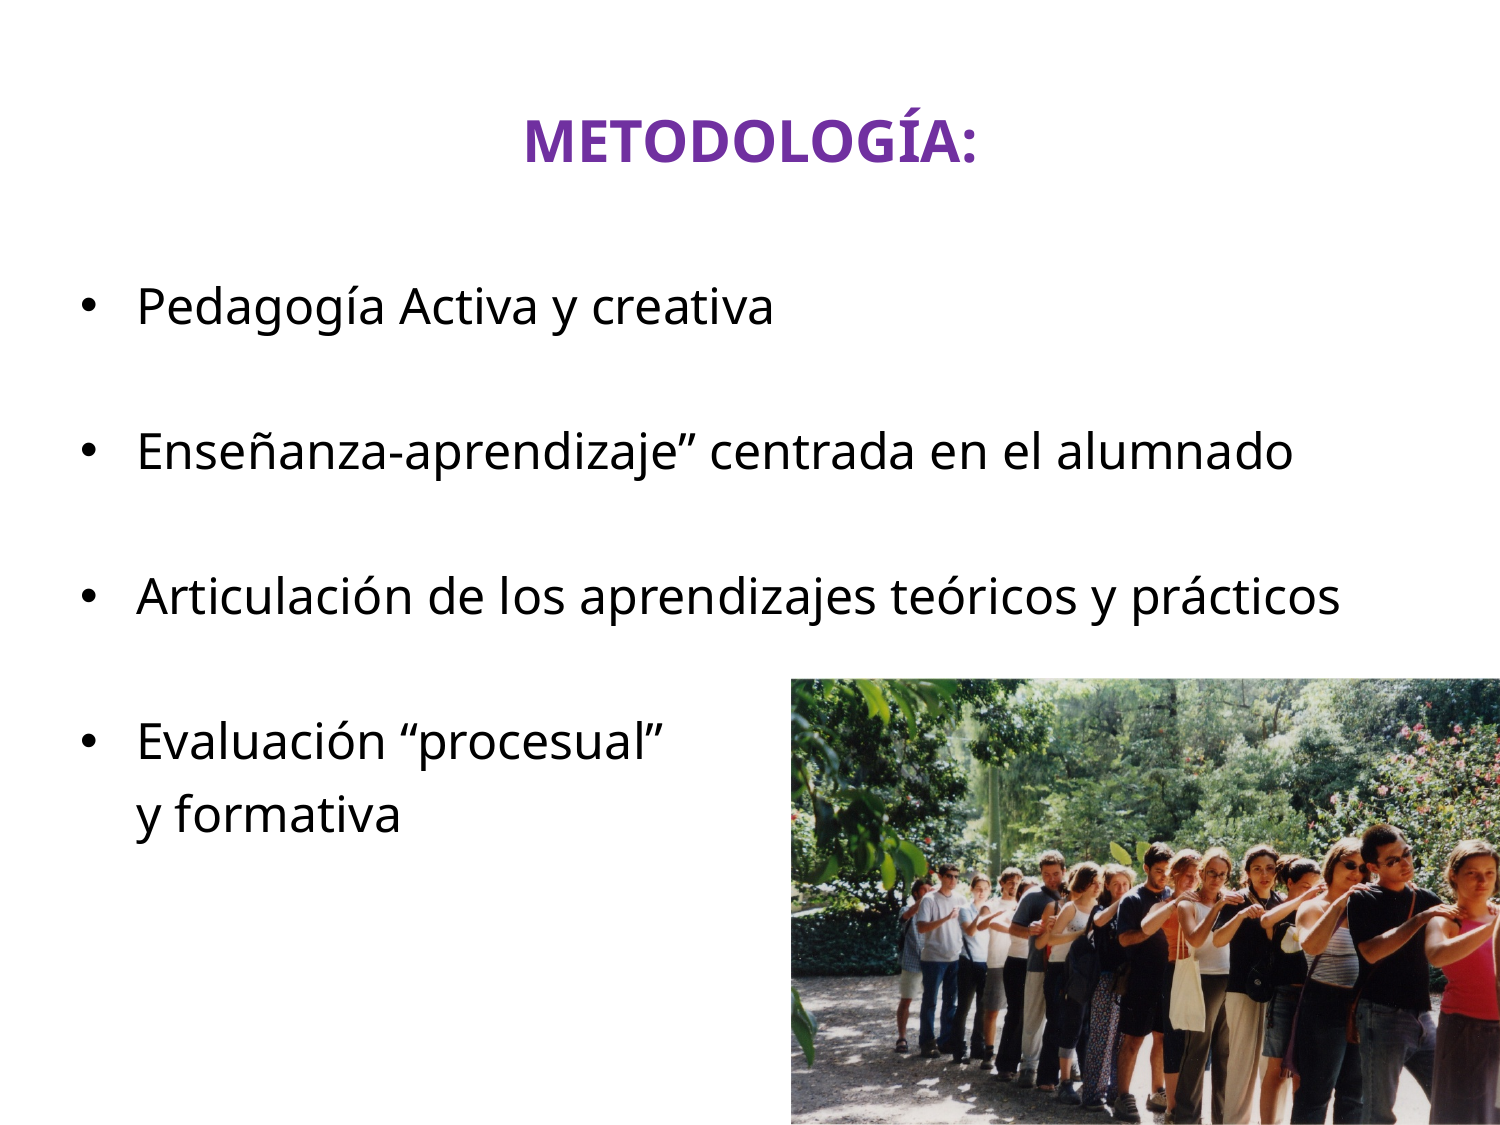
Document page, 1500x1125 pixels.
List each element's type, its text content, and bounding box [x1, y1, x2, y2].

list Pedagogía Activa y creativa Enseñanza-aprendizaje” centrada en el alumnado Articulación de los aprendizajes teóricos y prácticos Evaluación “procesual” y formativa [64, 267, 1415, 1010]
title METODOLOGÍA: [75, 45, 1426, 233]
picture [791, 678, 1500, 1125]
